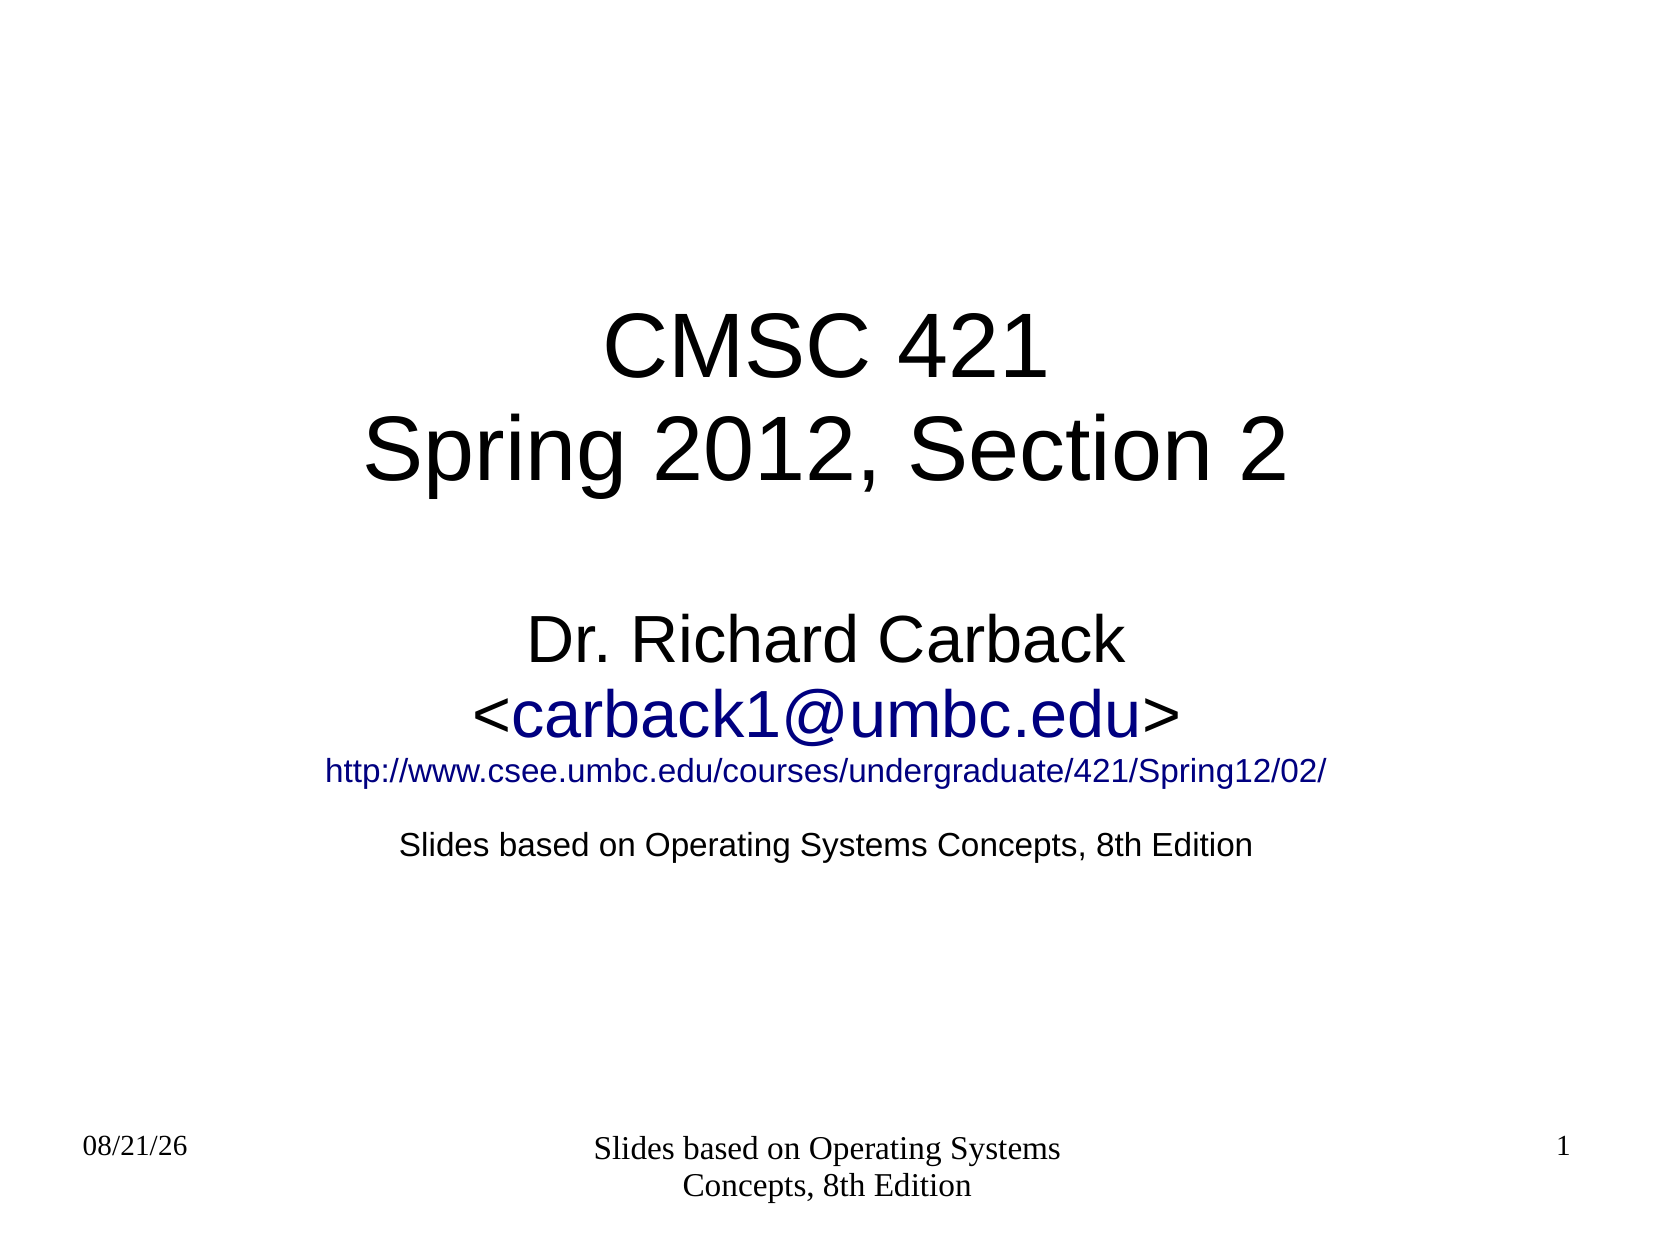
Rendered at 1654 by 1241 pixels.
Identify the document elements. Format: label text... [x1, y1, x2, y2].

subtitle CMSC 421 Spring 2012, Section 2 Dr. Richard Carback <carback1@umbc.edu> http://www.csee.umbc.edu/courses/undergraduate/421/Spring12/02/ Slides based on Operating Systems Concepts, 8th Edition [82, 49, 1571, 1109]
